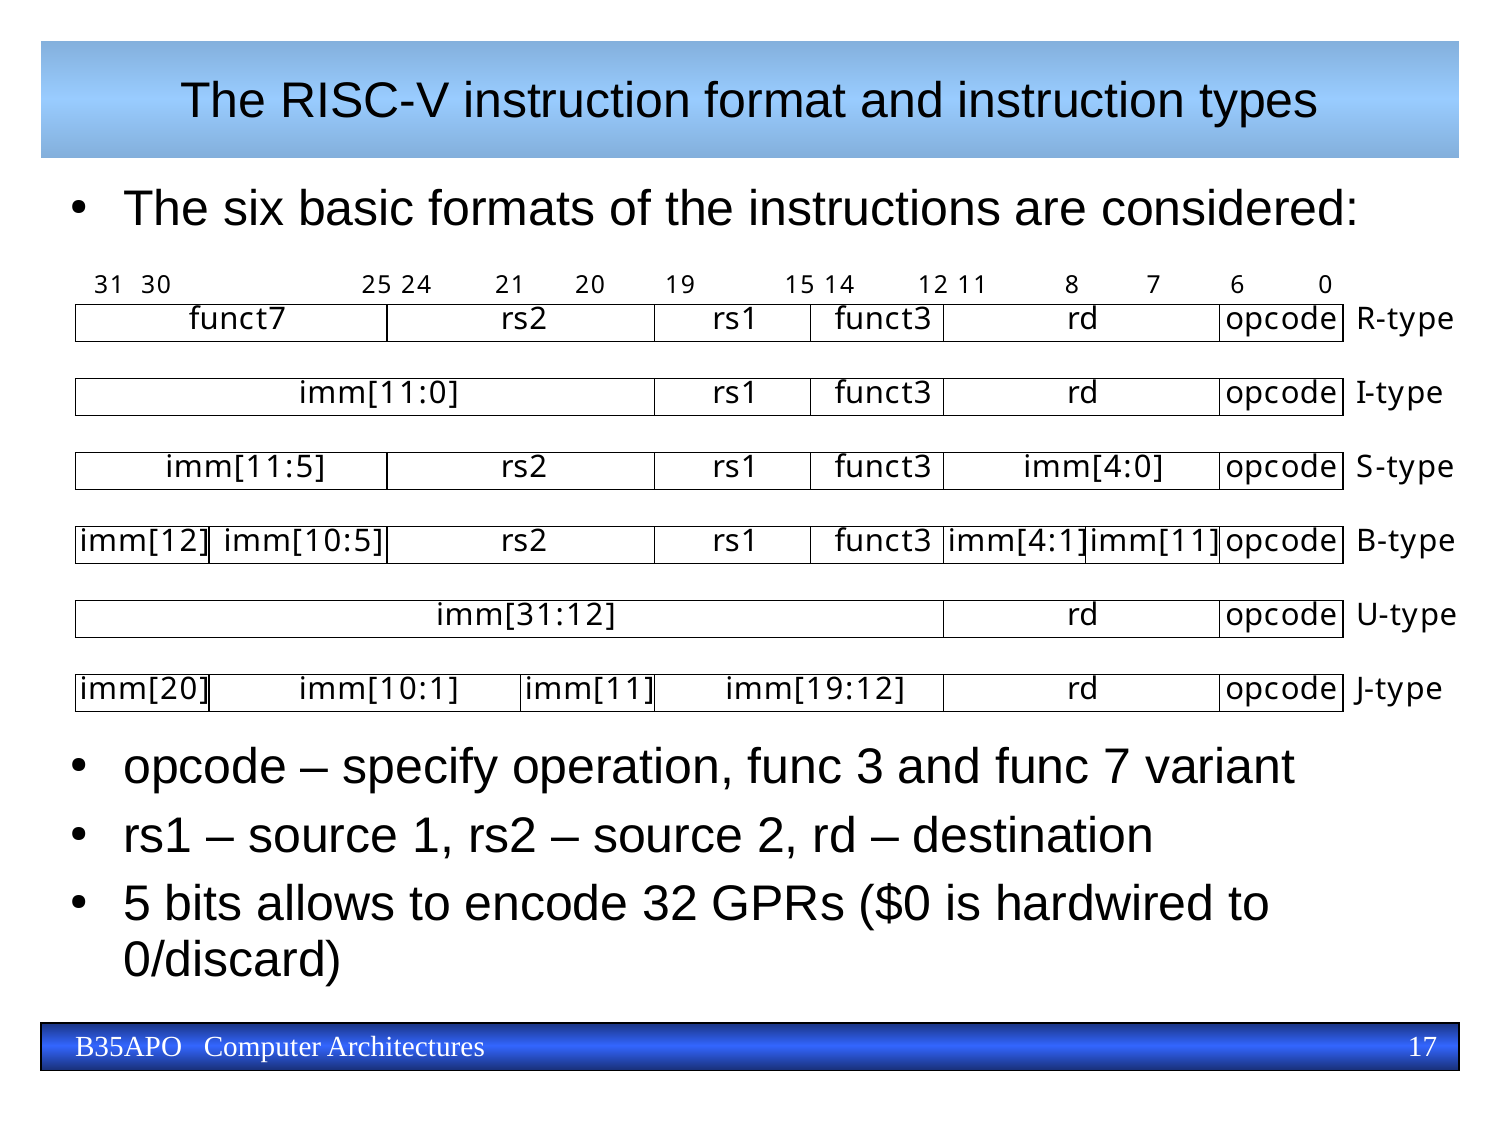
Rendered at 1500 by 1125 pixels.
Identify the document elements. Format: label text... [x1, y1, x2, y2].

list The six basic formats of the instructions are considered: [37, 172, 1447, 248]
title The RISC-V instruction format and instruction types [41, 41, 1459, 158]
chart [37, 248, 1463, 740]
list opcode – specify operation, func 3 and func 7 variant rs1 – source 1, rs2 – source 2, rd – destination 5 bits allows to encode 32 GPRs ($0 is hardwired to 0/discard) [37, 731, 1447, 1036]
